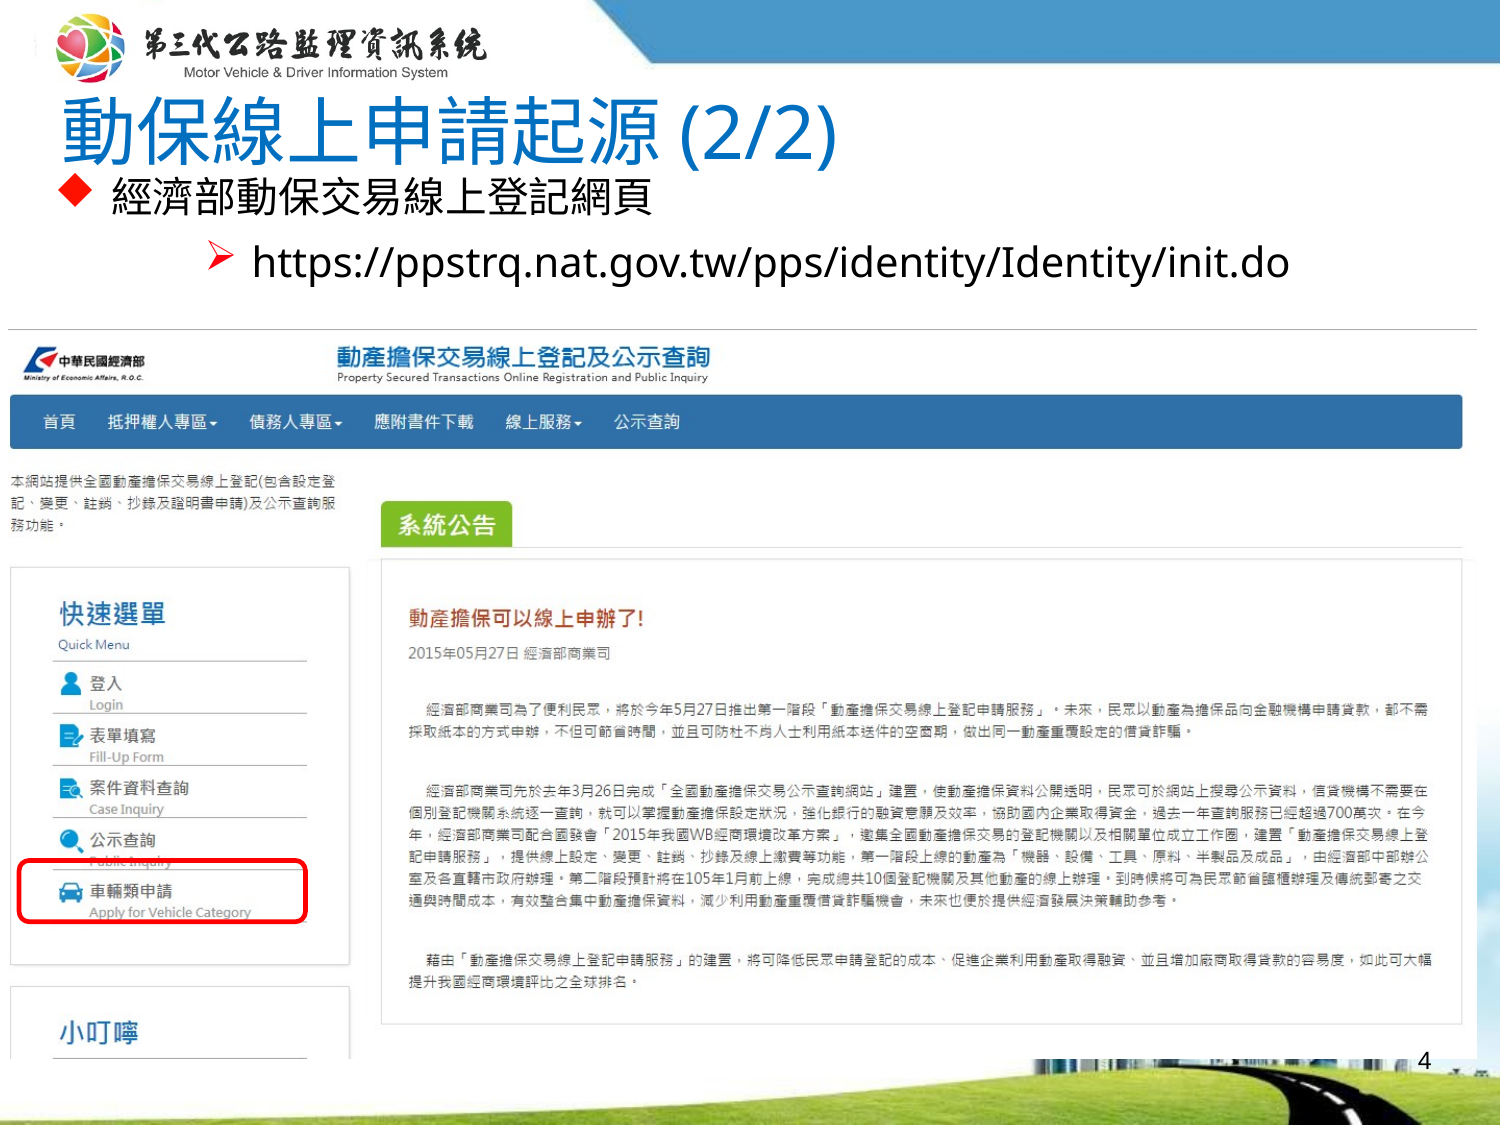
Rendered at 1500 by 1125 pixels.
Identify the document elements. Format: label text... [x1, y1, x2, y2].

text_box [8, 329, 1477, 1125]
text_box 動保線上申請起源(2/2) [59, 82, 1067, 154]
text_box 經濟部動保交易線上登記網頁 https://ppstrq.nat.gov.tw/pps/identity/Identity/init.do [51, 154, 1323, 286]
